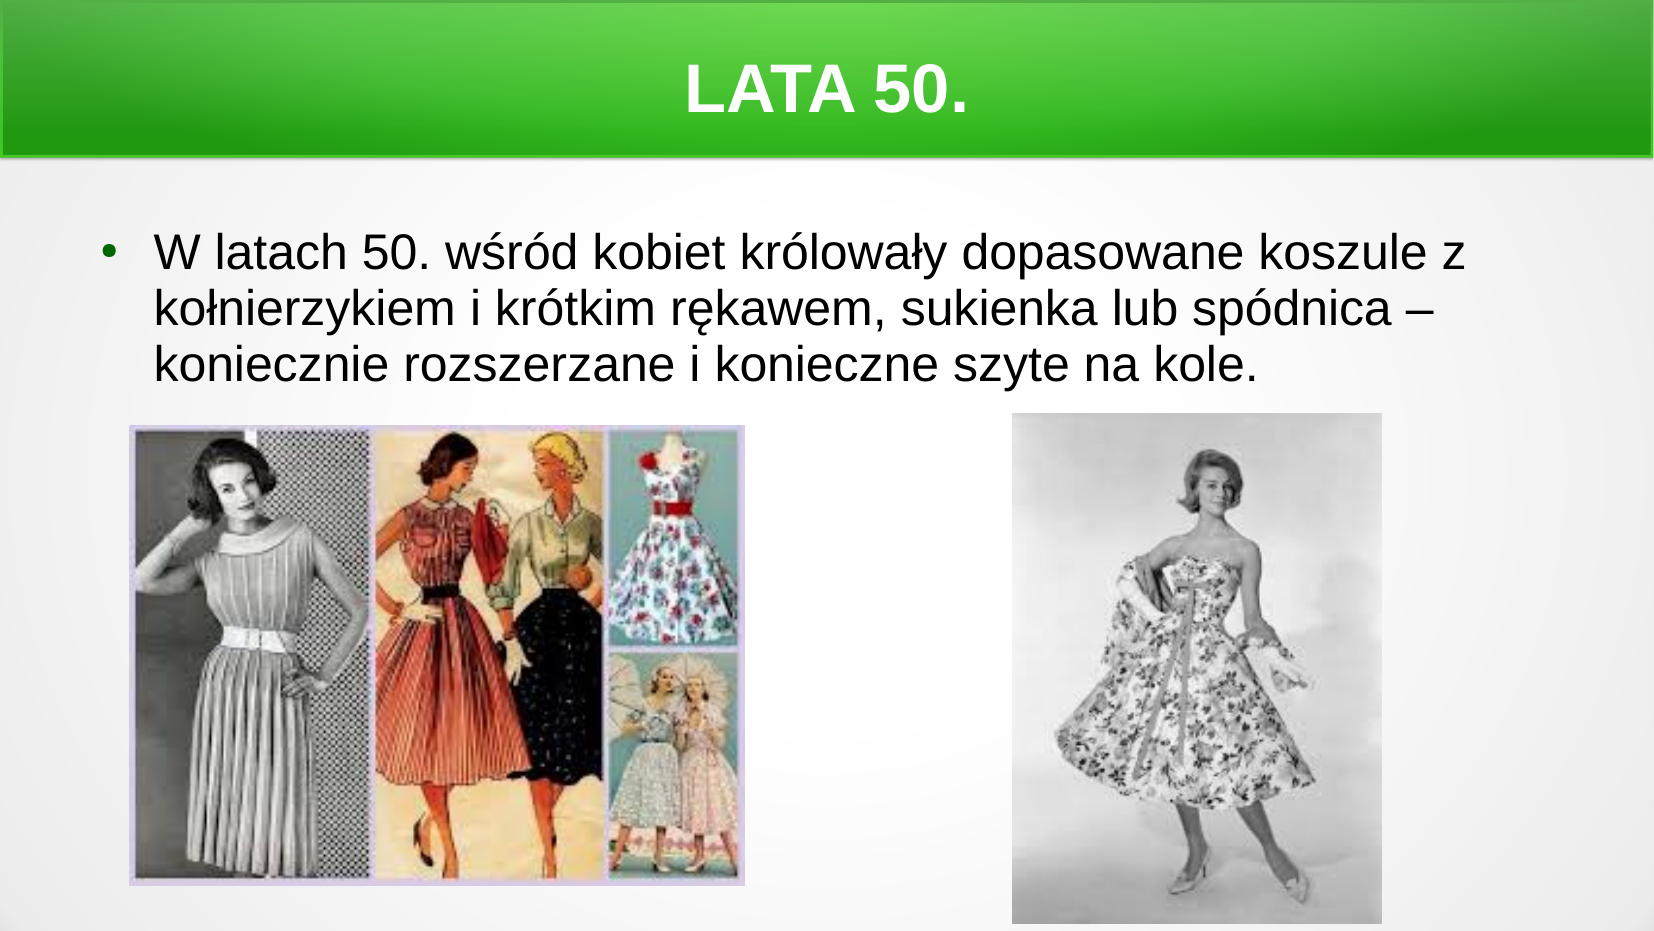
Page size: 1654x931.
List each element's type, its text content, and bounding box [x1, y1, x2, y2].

title LATA 50. [82, 35, 1571, 142]
picture [129, 425, 745, 886]
list W latach 50. wśród kobiet królowały dopasowane koszule z kołnierzykiem i krótkim rękawem, sukienka lub spódnica – koniecznie rozszerzane i konieczne szyte na kole. [82, 224, 1571, 764]
picture [1012, 413, 1382, 924]
